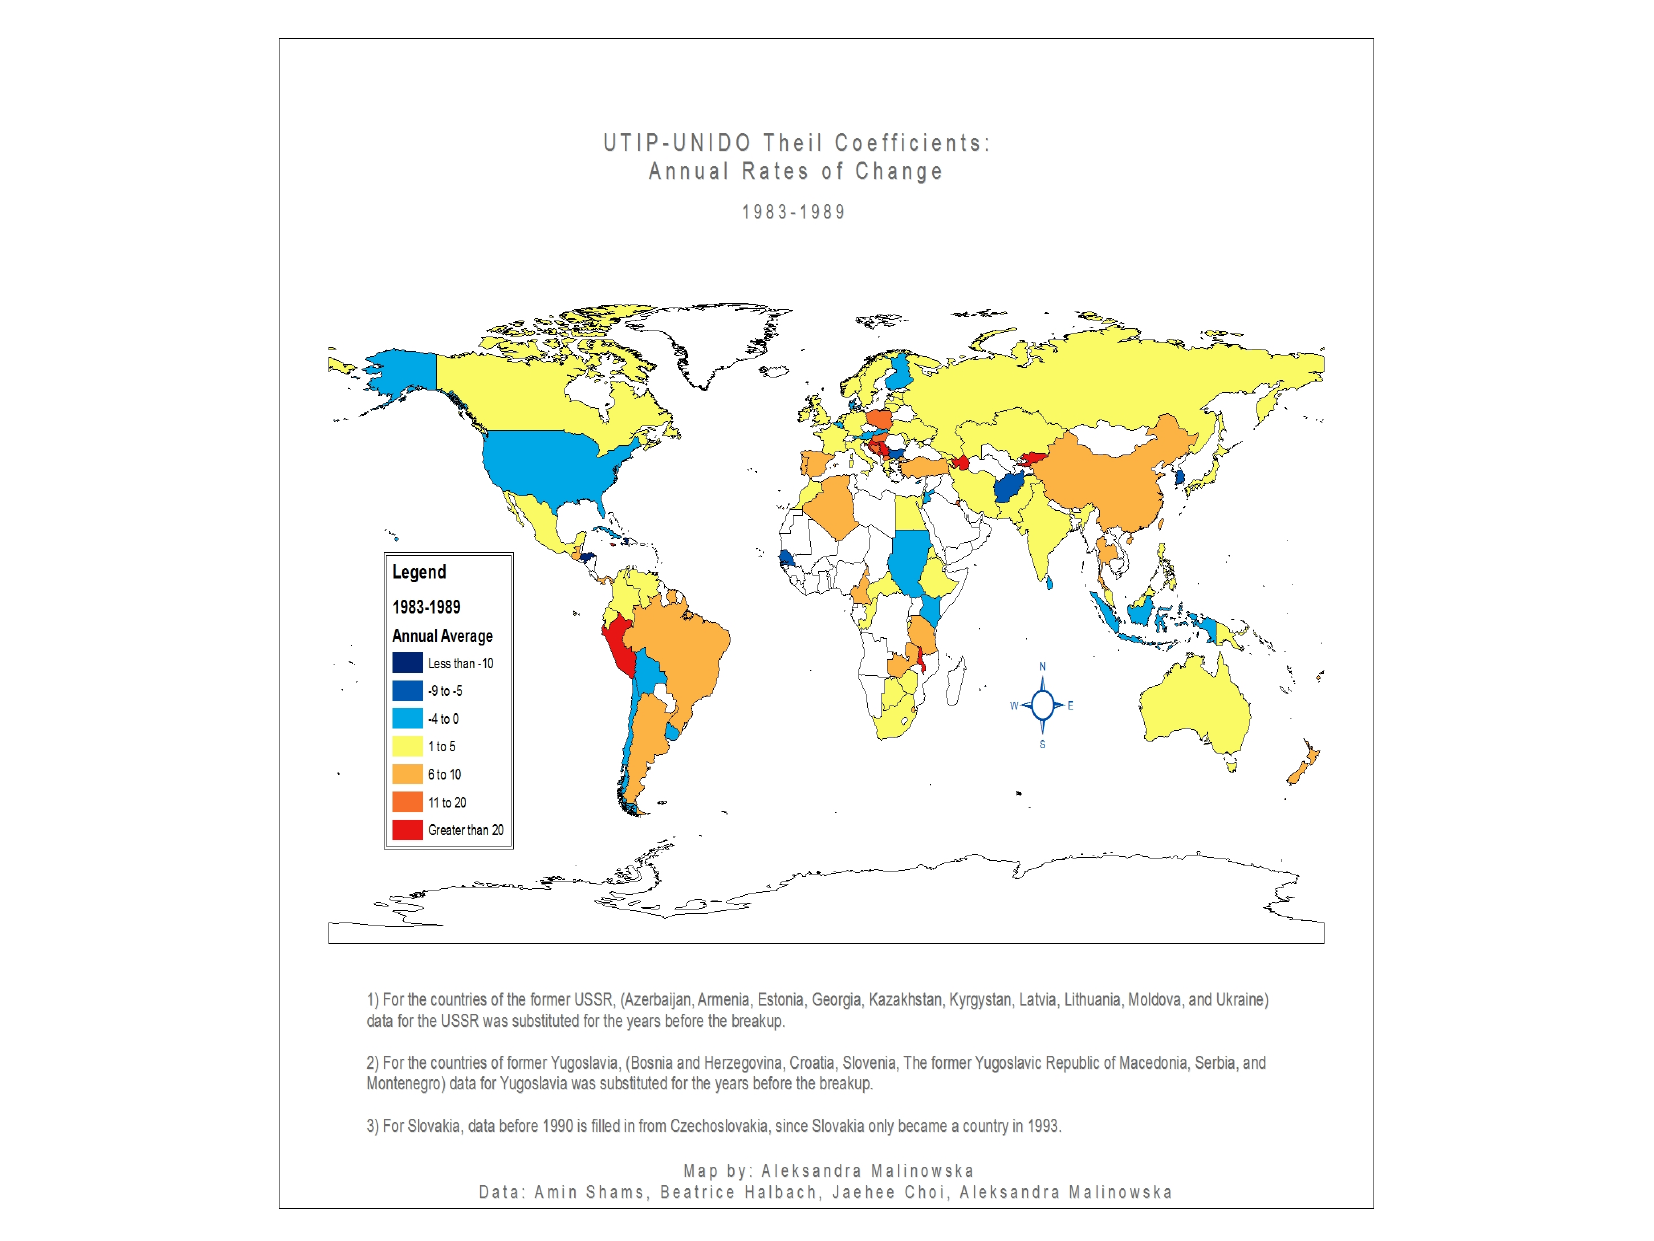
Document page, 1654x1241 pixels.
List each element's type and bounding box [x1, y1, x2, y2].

picture [225, 0, 1429, 1241]
